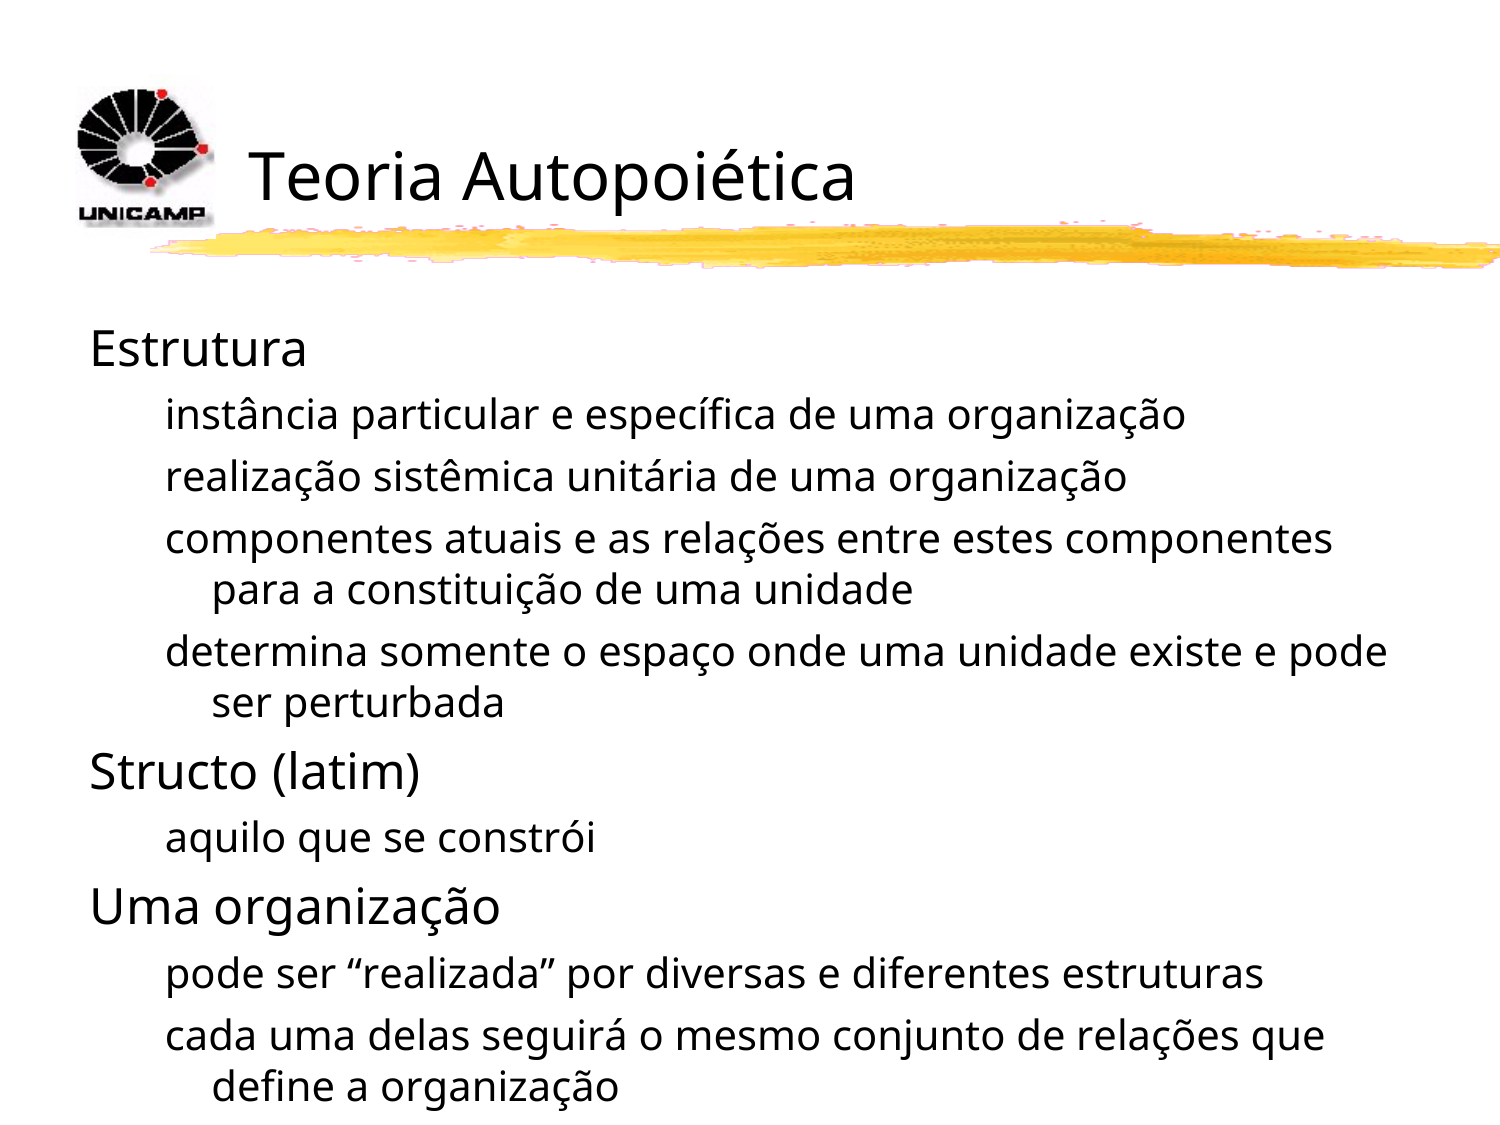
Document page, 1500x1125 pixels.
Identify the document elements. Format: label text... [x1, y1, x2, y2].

title Teoria Autopoiética [233, 37, 1434, 225]
picture [75, 74, 1500, 279]
list Estrutura instância particular e específica de uma organização realização sistêmica unitária de uma organização componentes atuais e as relações entre estes componentes para a constituição de uma unidade determina somente o espaço onde uma unidade existe e pode ser perturbada Structo (latim) aquilo que se constrói Uma organização pode ser “realizada” por diversas e diferentes estruturas cada uma delas seguirá o mesmo conjunto de relações que define a organização [74, 309, 1417, 997]
